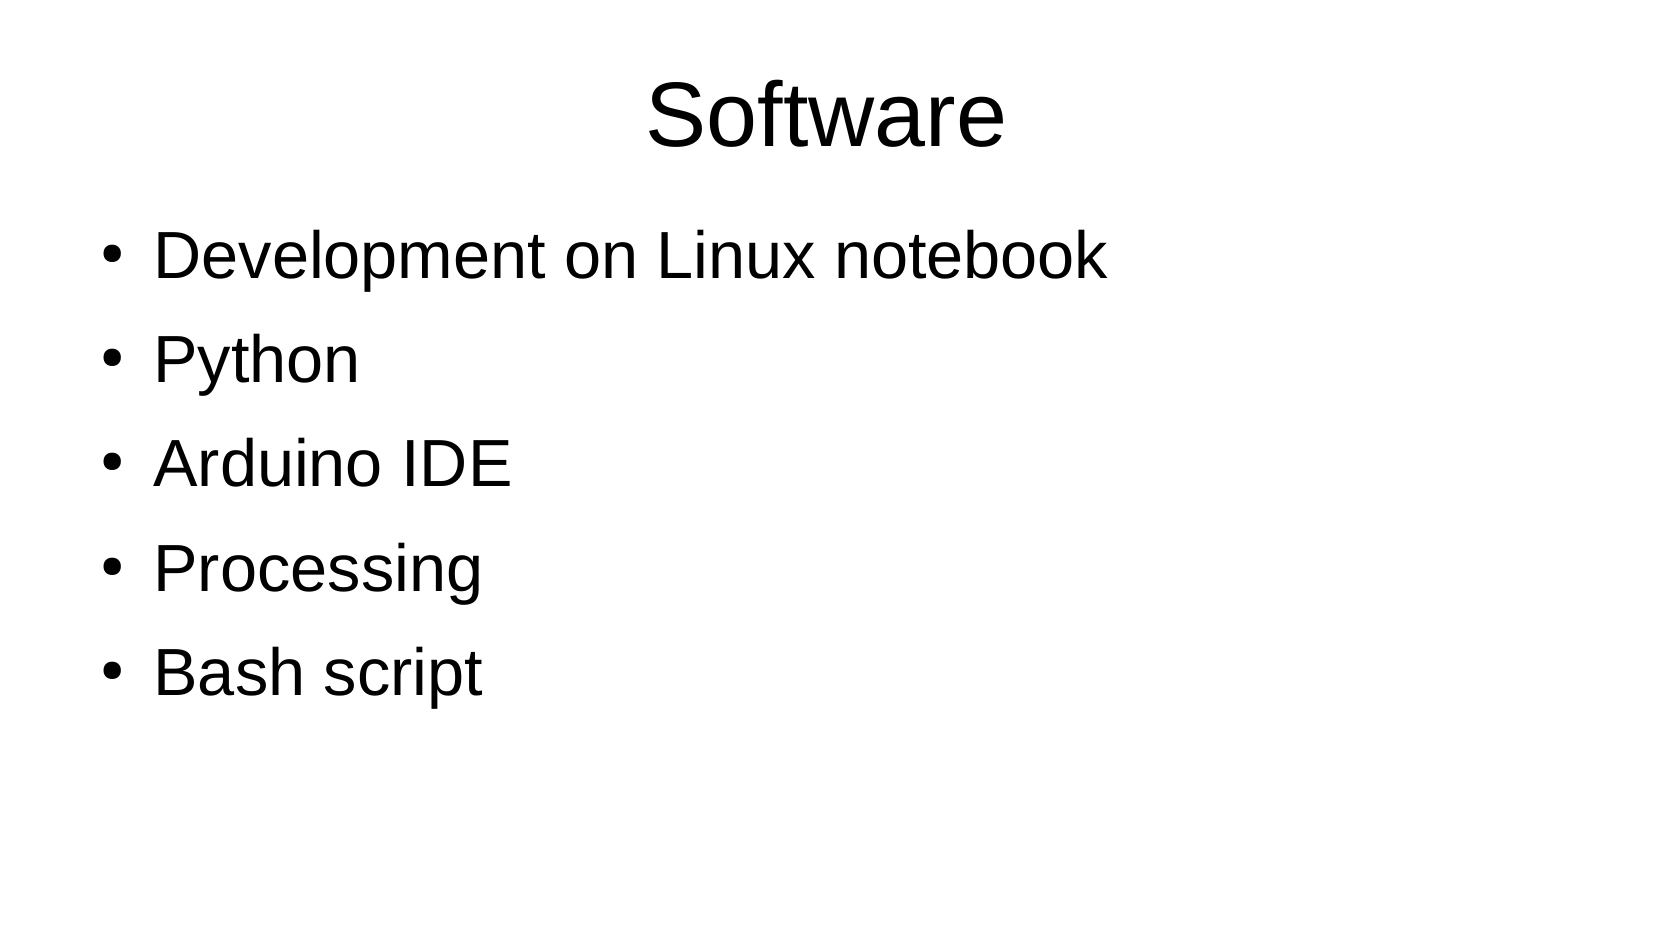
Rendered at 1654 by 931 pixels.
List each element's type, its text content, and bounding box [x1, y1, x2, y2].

title Software [82, 37, 1571, 193]
list Development on Linux notebook Python Arduino IDE Processing Bash script [82, 217, 1571, 758]
